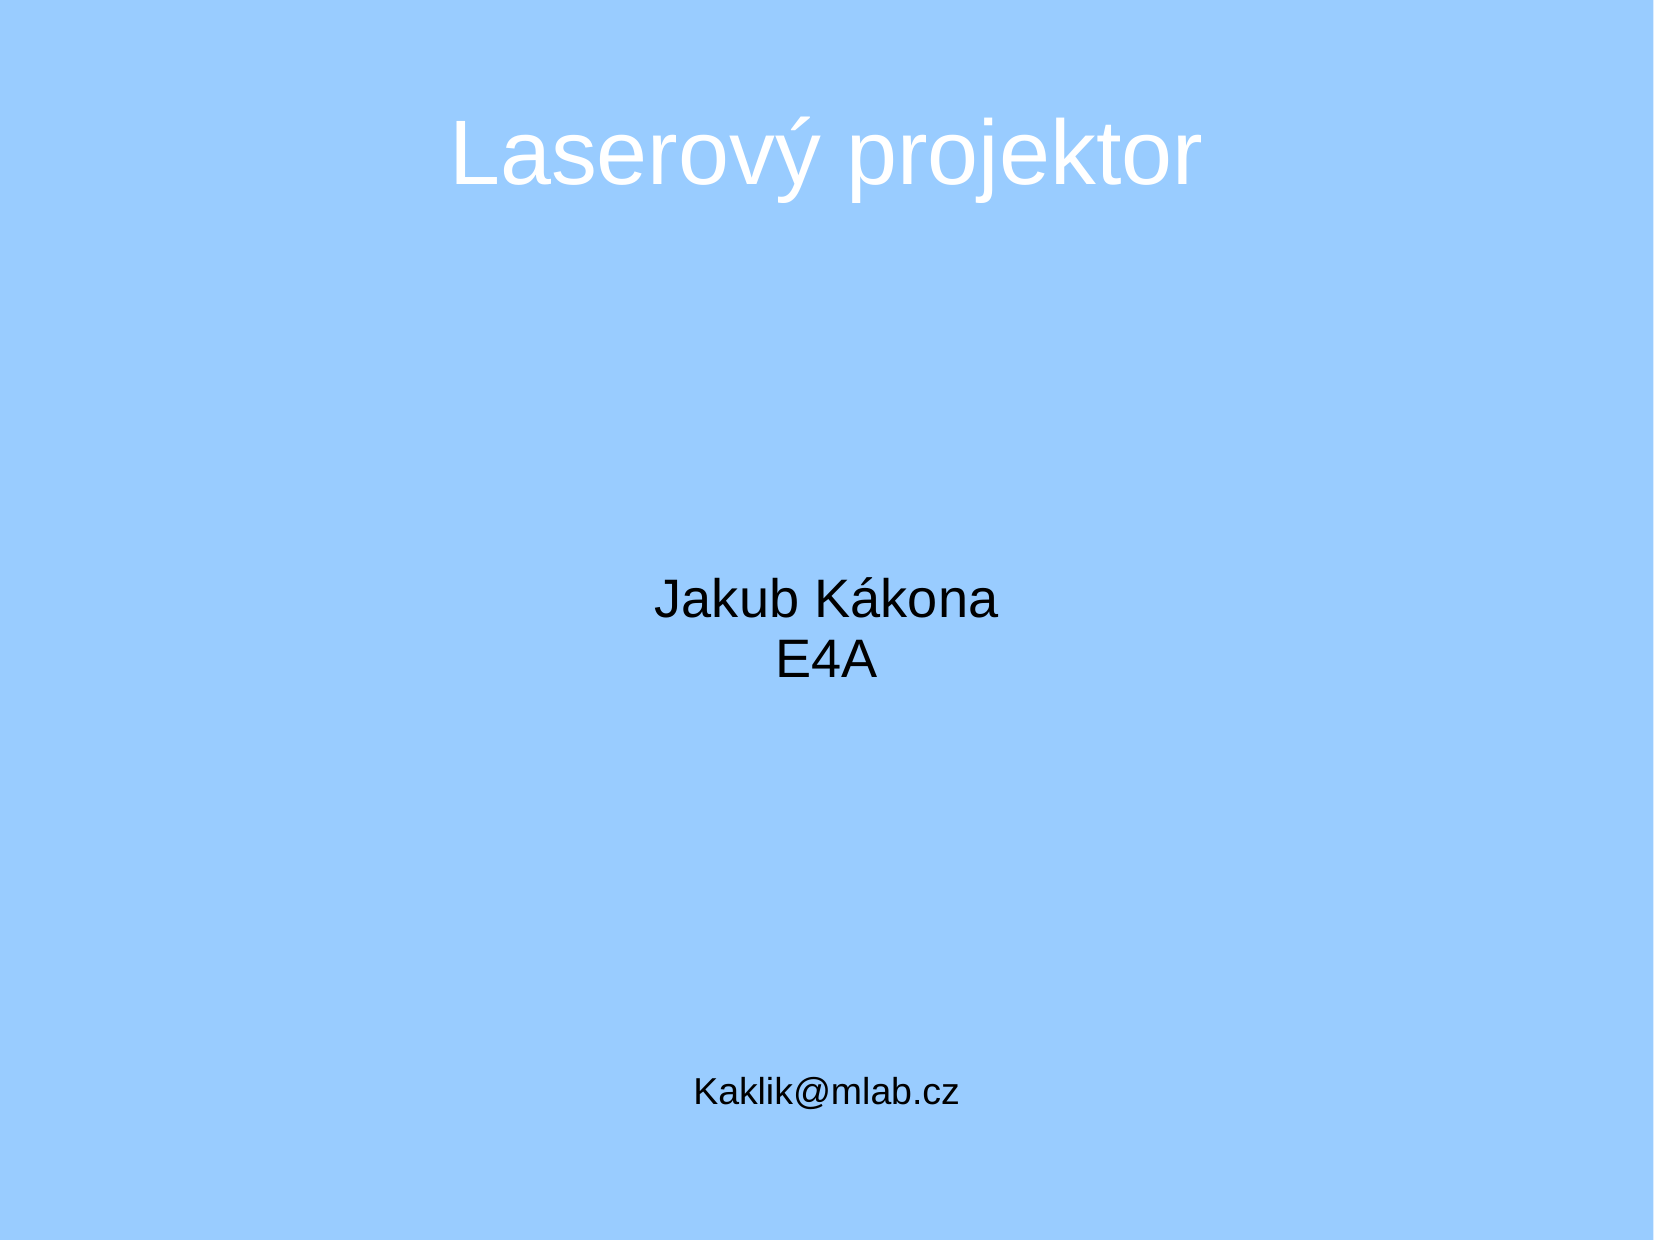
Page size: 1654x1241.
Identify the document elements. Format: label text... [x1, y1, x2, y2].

title Laserový projektor [82, 49, 1571, 257]
text_box Kaklik@mlab.cz [501, 1062, 1152, 1125]
text_box Jakub Kákona E4A [472, 561, 1182, 711]
